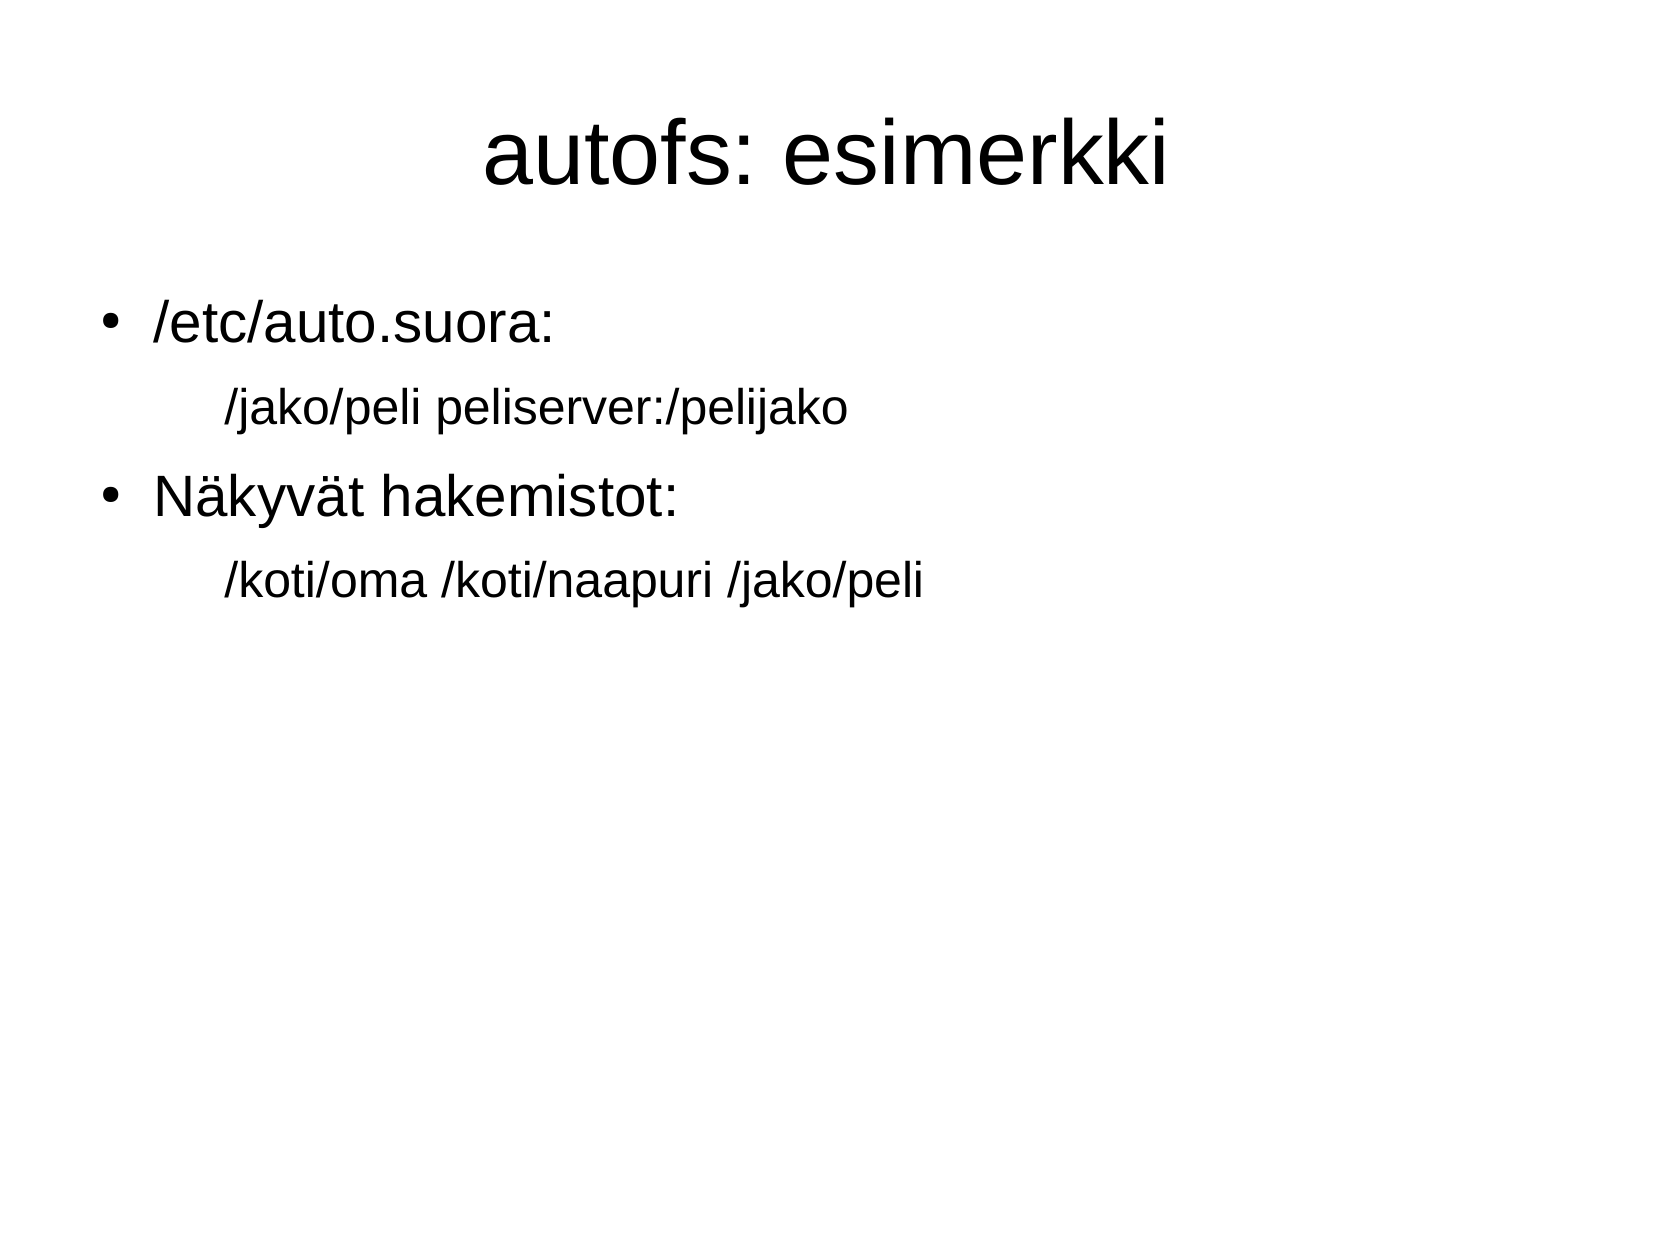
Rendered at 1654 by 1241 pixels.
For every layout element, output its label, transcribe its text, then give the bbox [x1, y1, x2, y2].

title autofs: esimerkki [82, 49, 1571, 257]
list /etc/auto.suora: /jako/peli peliserver:/pelijako Näkyvät hakemistot: /koti/oma /koti/naapuri /jako/peli [82, 290, 1571, 1010]
